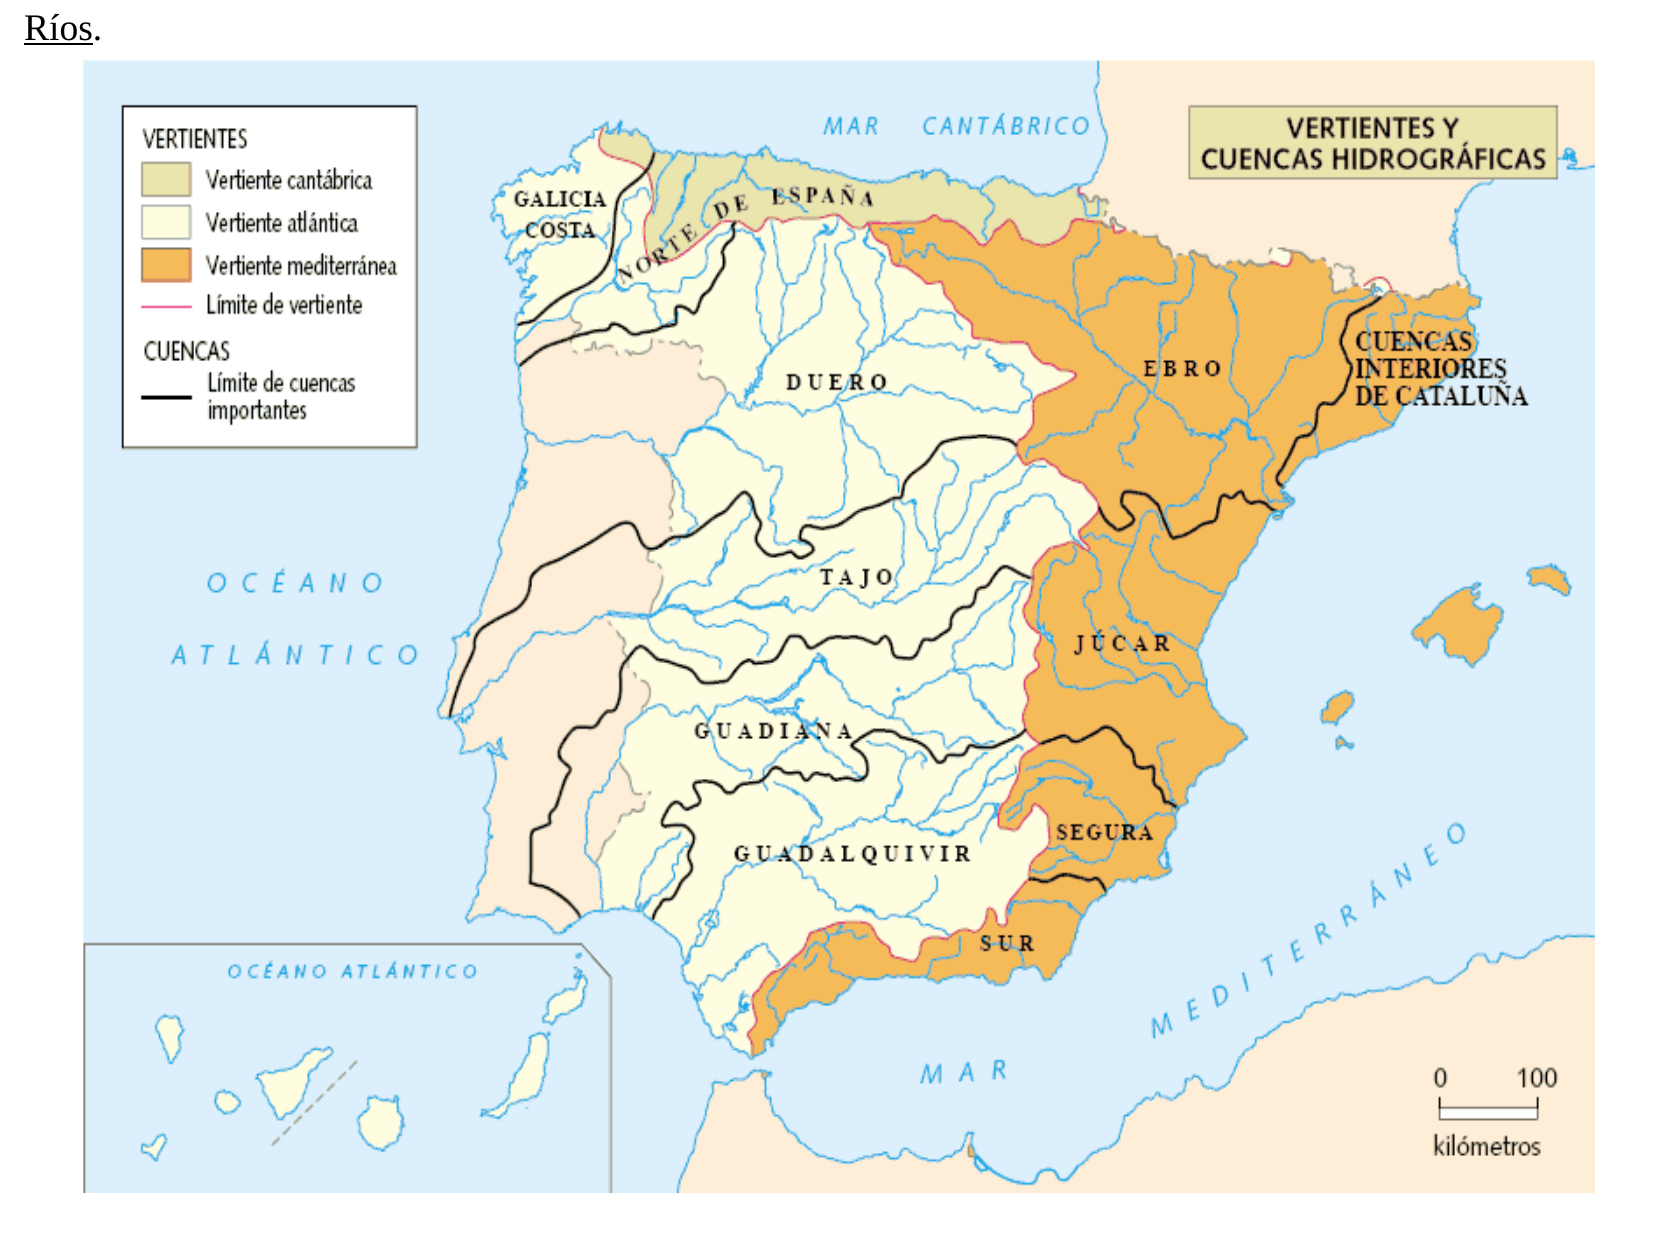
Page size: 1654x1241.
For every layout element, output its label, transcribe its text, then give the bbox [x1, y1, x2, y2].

picture [82, 59, 1595, 1193]
text_box Ríos. [9, 0, 127, 58]
